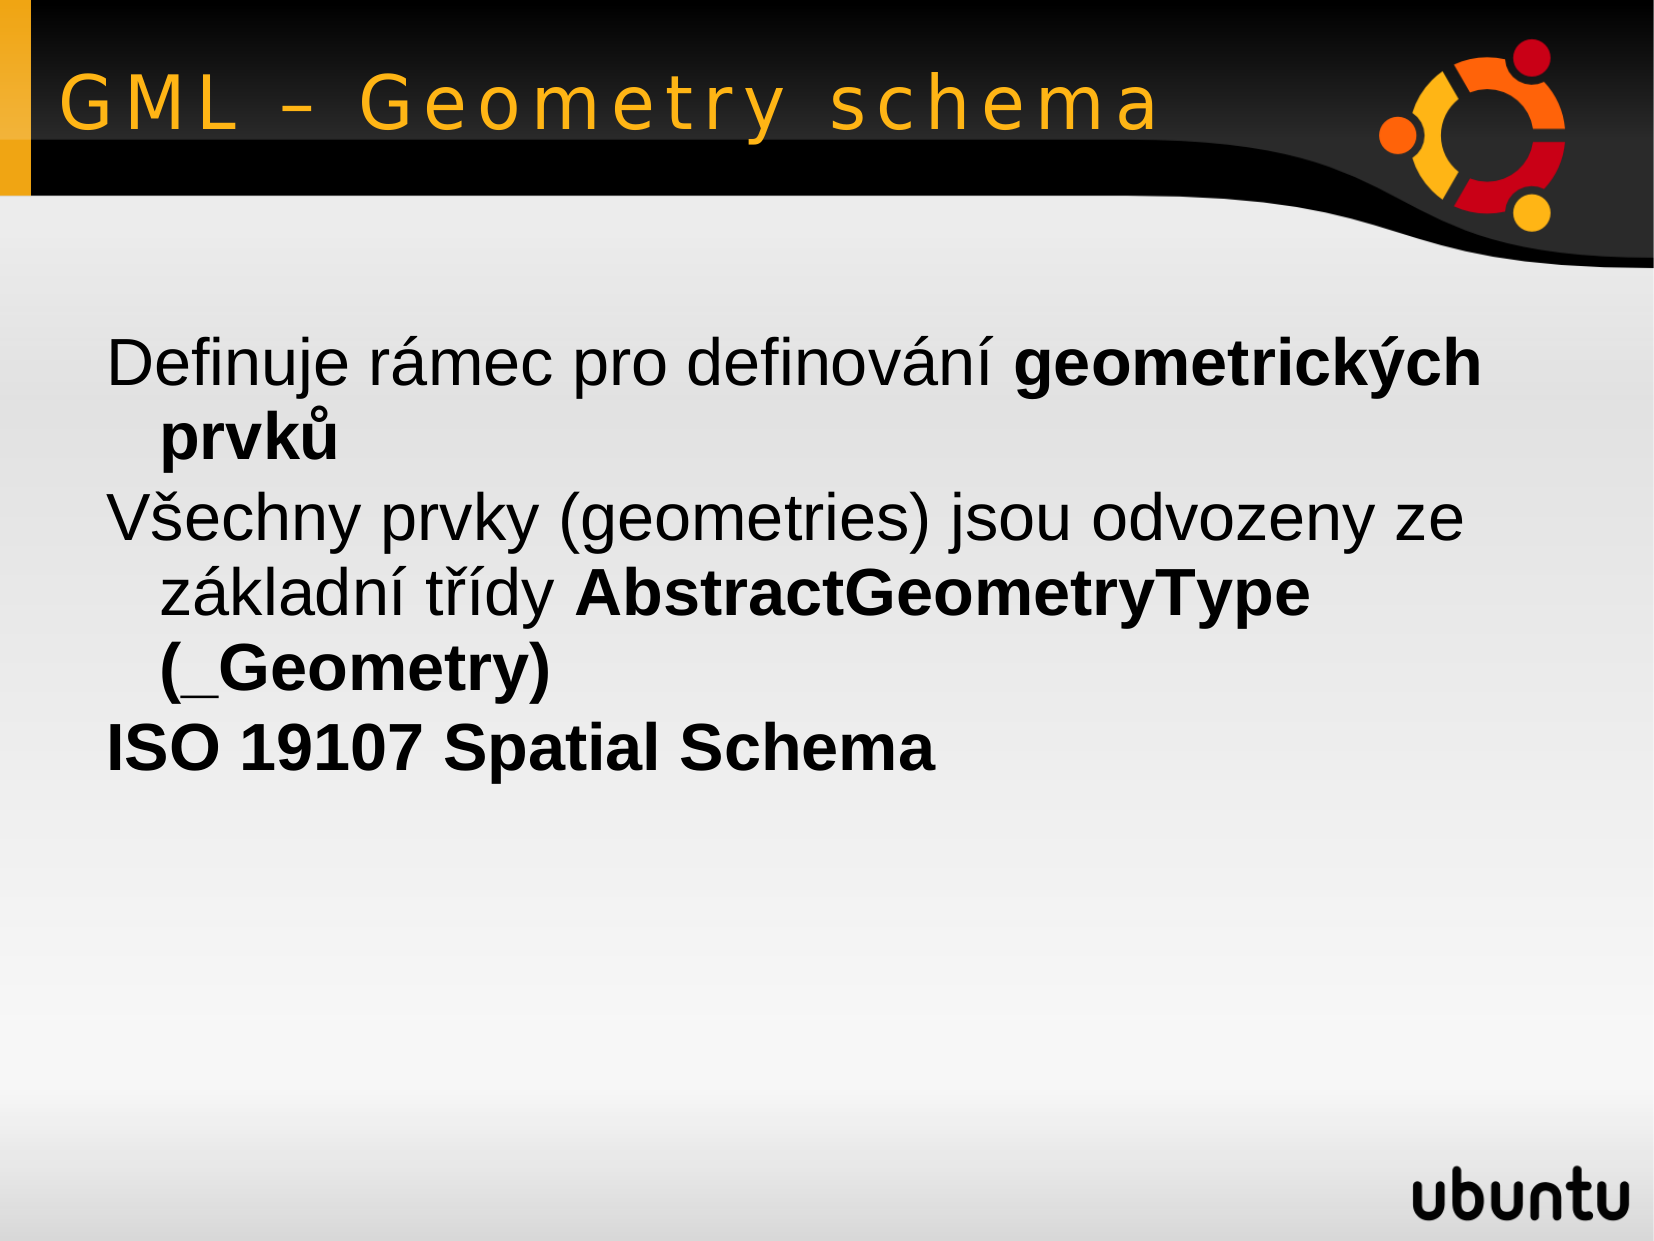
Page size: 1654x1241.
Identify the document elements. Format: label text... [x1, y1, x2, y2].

picture [0, 0, 1654, 1241]
list Definuje rámec pro definování geometrických prvků Všechny prvky (geometries) jsou odvozeny ze základní třídy AbstractGeometryType (_Geometry) ISO 19107 Spatial Schema [88, 324, 1577, 1144]
title GML – Geometry schema [59, 29, 1270, 178]
